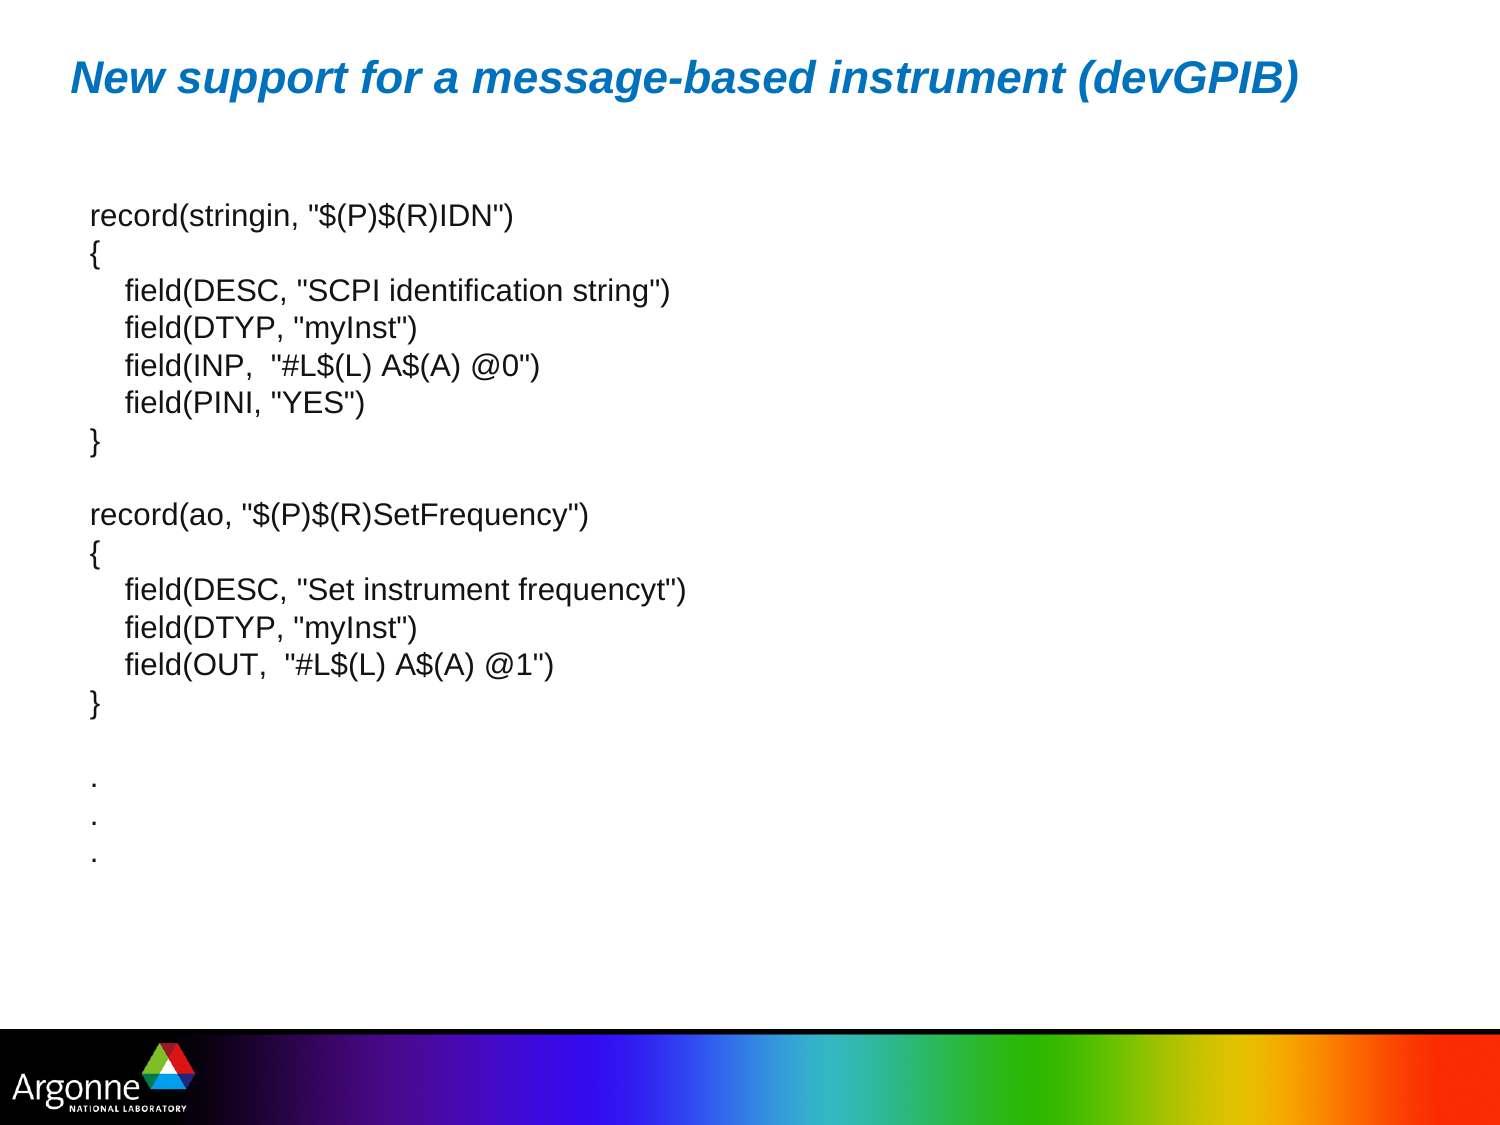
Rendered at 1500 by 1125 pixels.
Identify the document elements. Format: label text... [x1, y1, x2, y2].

text_box record(stringin, "$(P)$(R)IDN") { field(DESC, "SCPI identification string") field(DTYP, "myInst") field(INP, "#L$(L) A$(A) @0") field(PINI, "YES") } record(ao, "$(P)$(R)SetFrequency") { field(DESC, "Set instrument frequencyt") field(DTYP, "myInst") field(OUT, "#L$(L) A$(A) @1") } . . . [75, 187, 1414, 952]
picture [0, 1029, 1500, 1125]
title New support for a message-based instrument (devGPIB) [55, 54, 1361, 112]
